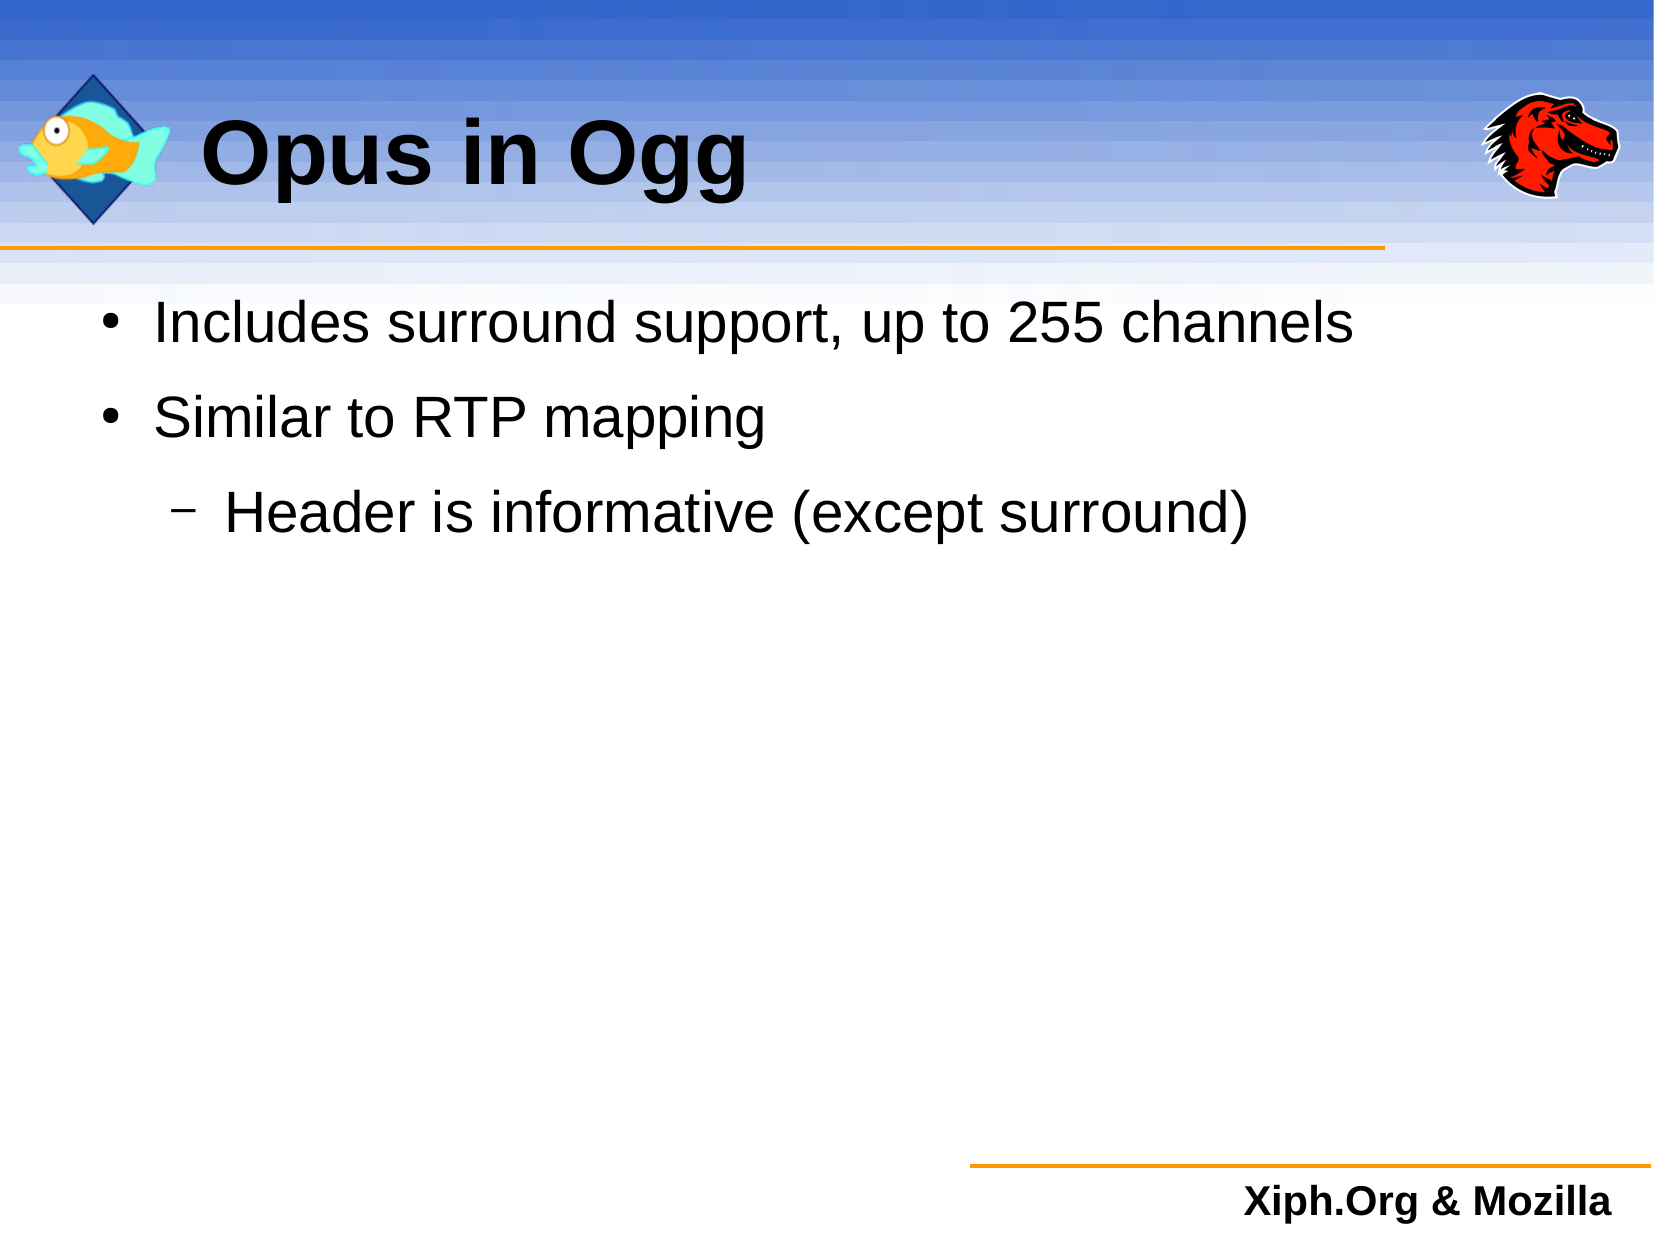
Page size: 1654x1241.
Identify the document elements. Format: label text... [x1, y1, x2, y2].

list Includes surround support, up to 255 channels Similar to RTP mapping Header is informative (except surround) [82, 290, 1538, 1158]
picture [0, 0, 1654, 1241]
title Opus in Ogg [200, 49, 1571, 257]
